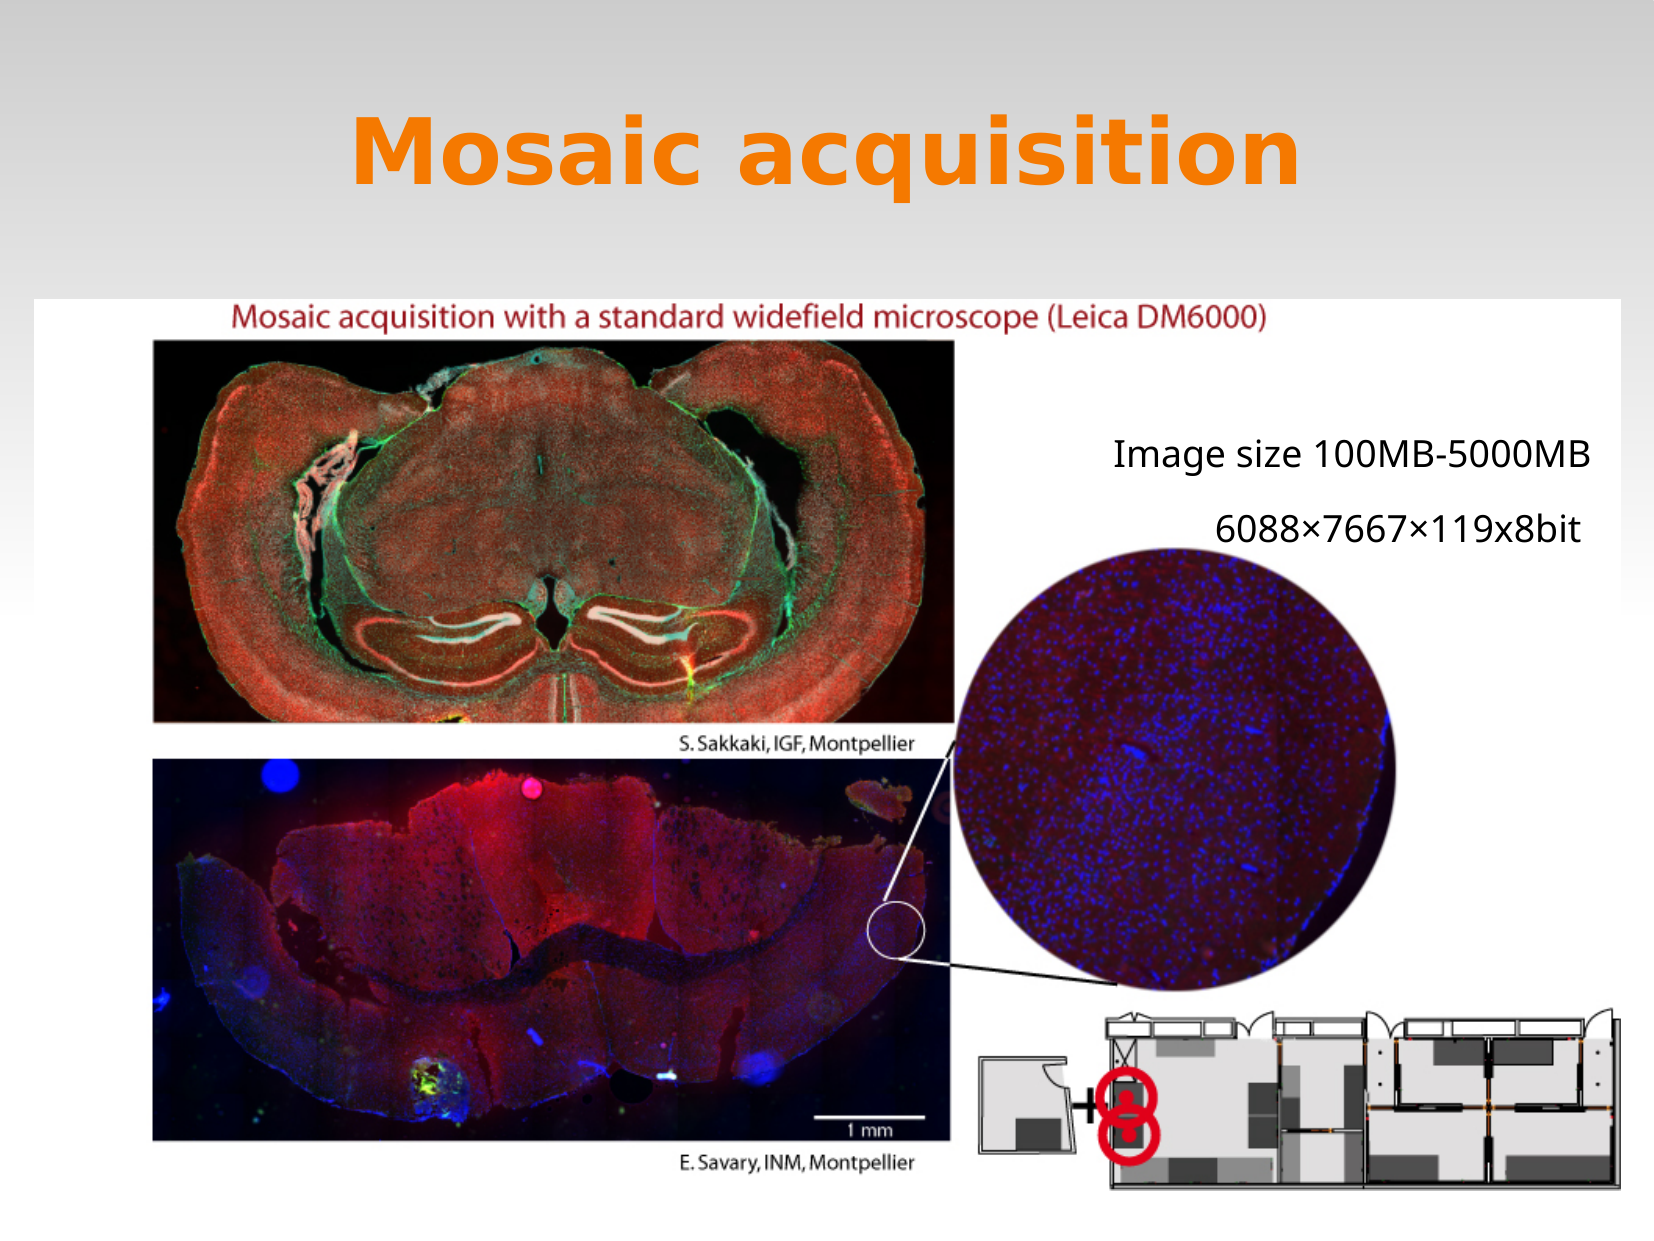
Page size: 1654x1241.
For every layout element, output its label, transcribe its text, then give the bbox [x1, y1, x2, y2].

picture [34, 299, 1621, 1191]
text_box 6088×7667×119x8bit [1200, 495, 1621, 559]
title Mosaic acquisition [82, 49, 1571, 257]
text_box Image size 100MB-5000MB [1098, 420, 1591, 484]
